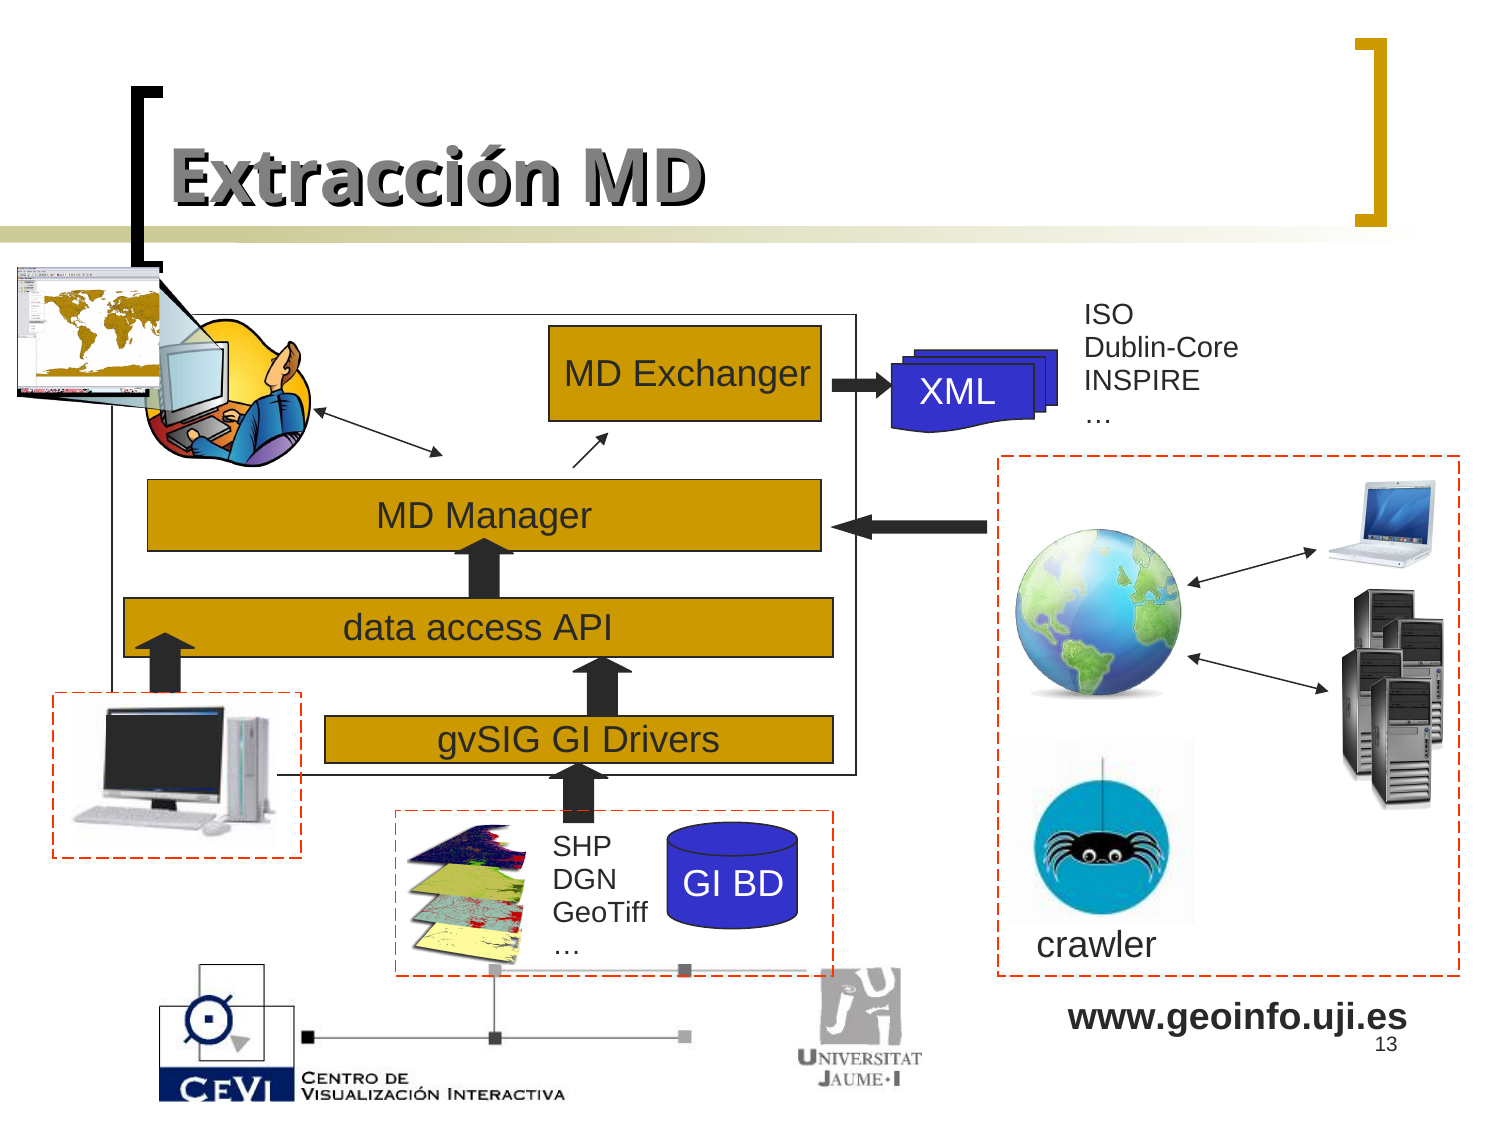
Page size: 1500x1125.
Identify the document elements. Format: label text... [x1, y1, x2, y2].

text_box [454, 538, 514, 598]
text_box [107, 716, 219, 787]
picture [17, 267, 311, 468]
picture [1328, 479, 1438, 569]
text_box data access API [123, 597, 833, 657]
text_box MD Manager [147, 479, 821, 551]
picture [1009, 526, 1184, 704]
text_box [549, 763, 609, 823]
title Extracción MD [152, 15, 1328, 232]
picture [1009, 738, 1195, 924]
text_box ISO Dublin-Core INSPIRE … [1068, 290, 1255, 438]
text_box XML [891, 350, 1058, 433]
text_box MD Exchanger [549, 326, 821, 421]
text_box [572, 656, 632, 717]
text_box GI BD [667, 822, 798, 929]
text_box [832, 373, 892, 398]
text_box [832, 515, 987, 539]
picture [71, 692, 277, 848]
picture [159, 822, 922, 1102]
text_box crawler [1021, 915, 1172, 974]
text_box SHP DGN GeoTiff … [537, 822, 664, 969]
picture [1340, 585, 1447, 810]
text_box [135, 633, 195, 693]
text_box gvSIG GI Drivers [324, 715, 833, 764]
